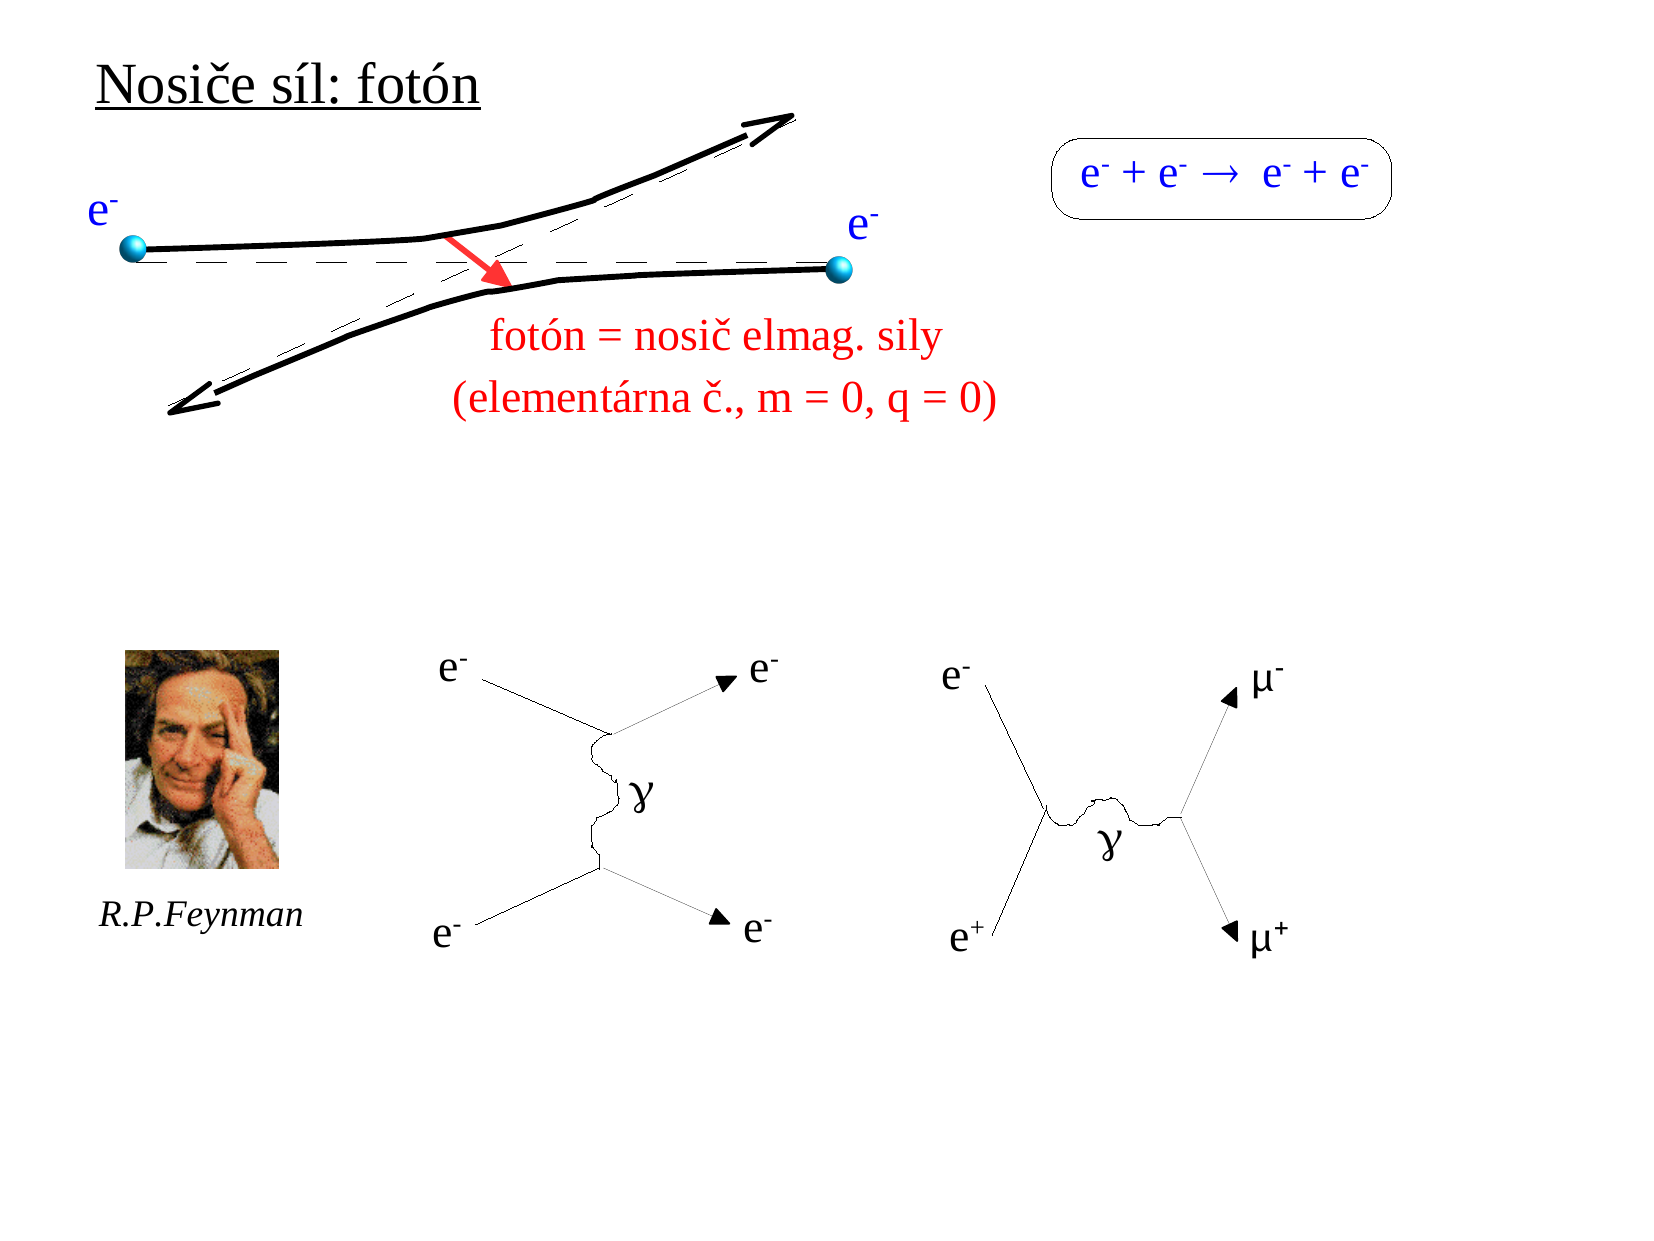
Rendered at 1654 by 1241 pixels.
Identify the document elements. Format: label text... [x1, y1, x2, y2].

picture [125, 650, 279, 870]
text_box + [1249, 917, 1293, 976]
text_box e+ [949, 911, 985, 969]
text_box fotón = nosič elmag. sily [489, 309, 955, 367]
text_box e- [847, 195, 880, 258]
text_box e- [743, 901, 773, 959]
text_box - [1250, 658, 1288, 717]
text_box e- [438, 640, 468, 698]
text_box e- [749, 642, 779, 700]
text_box  [628, 772, 648, 833]
text_box e- [432, 906, 462, 964]
text_box  [1097, 821, 1117, 881]
text_box e- + e-  e- + e- [1080, 146, 1370, 205]
text_box R.P.Feynman [99, 893, 304, 939]
text_box Nosiče síl: fotón [95, 51, 481, 123]
text_box e- [941, 648, 971, 706]
text_box e- [86, 180, 120, 243]
text_box (elementárna č., m = 0, q = 0) [452, 371, 1010, 429]
